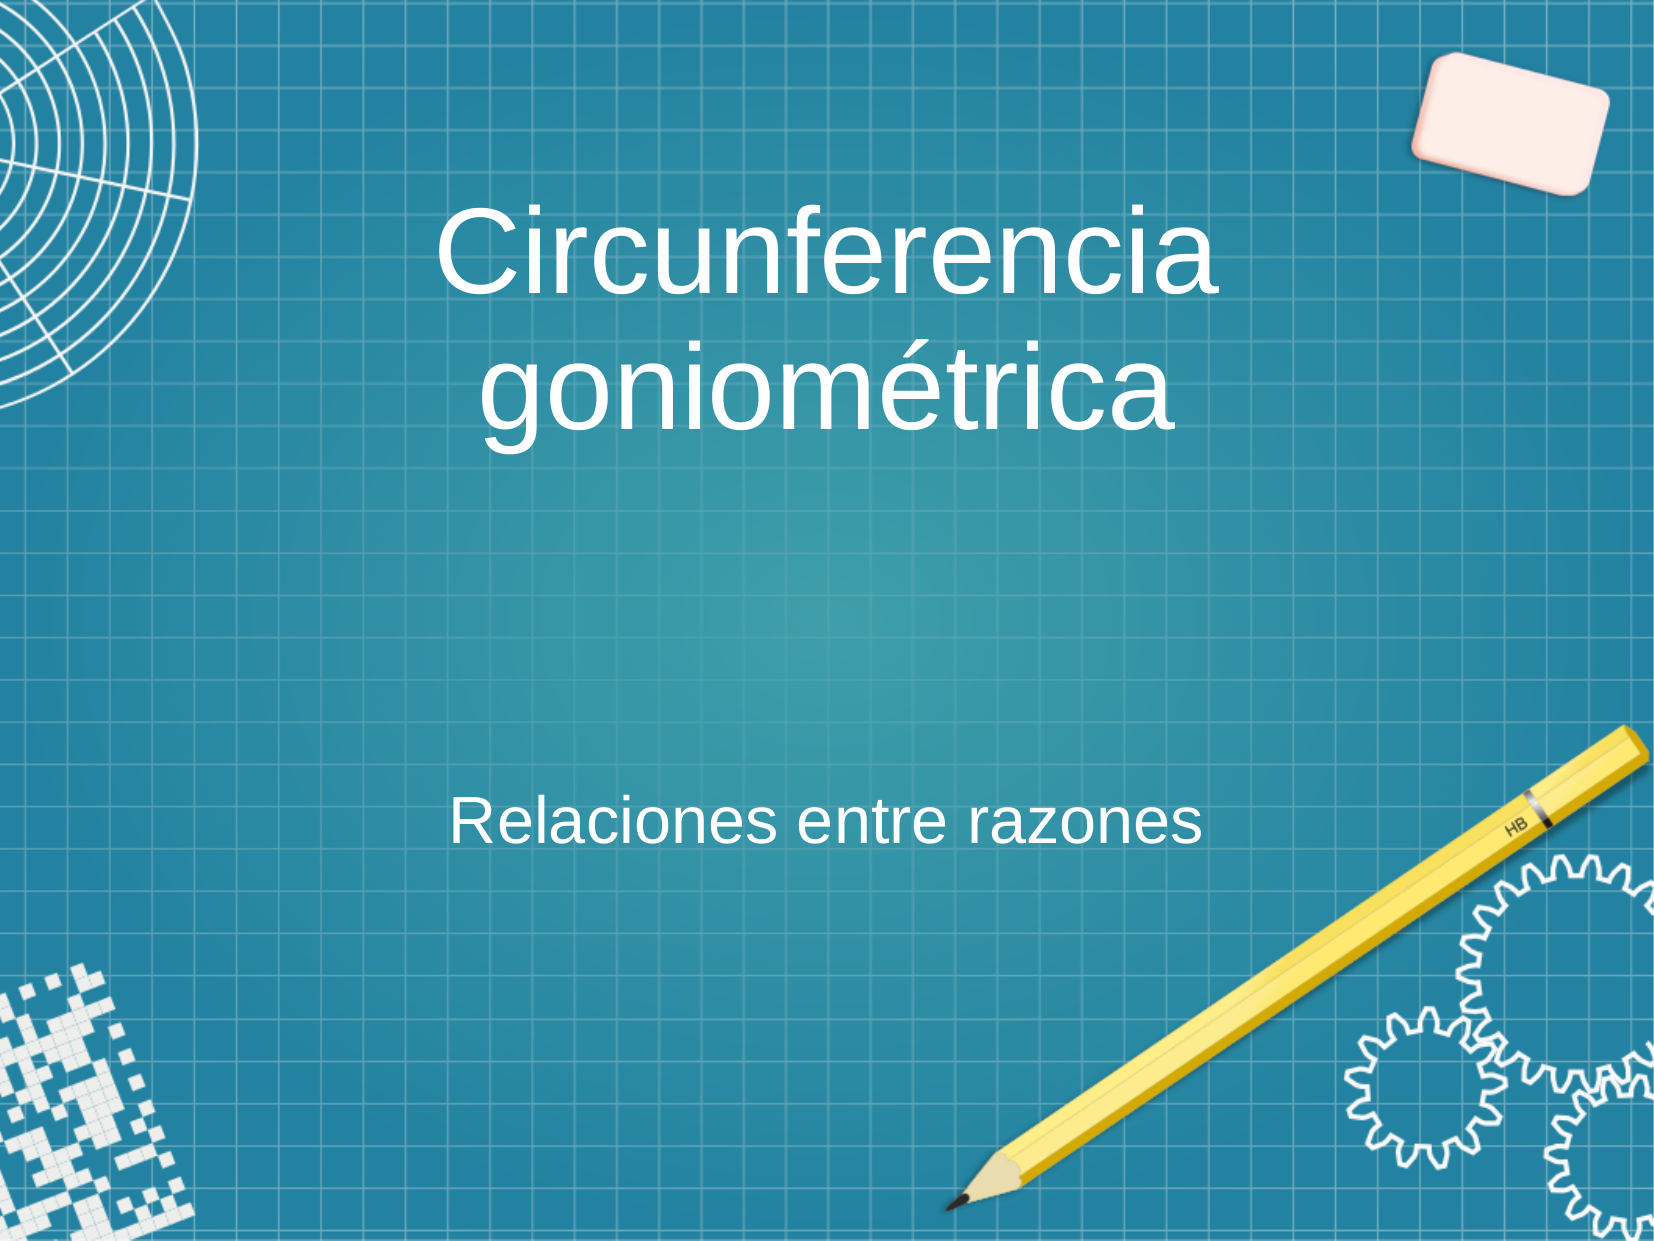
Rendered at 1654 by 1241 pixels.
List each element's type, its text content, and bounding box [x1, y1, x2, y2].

title Circunferencia goniométrica [82, 177, 1571, 461]
subtitle Relaciones entre razones [82, 519, 1571, 1123]
picture [0, 0, 1654, 1241]
